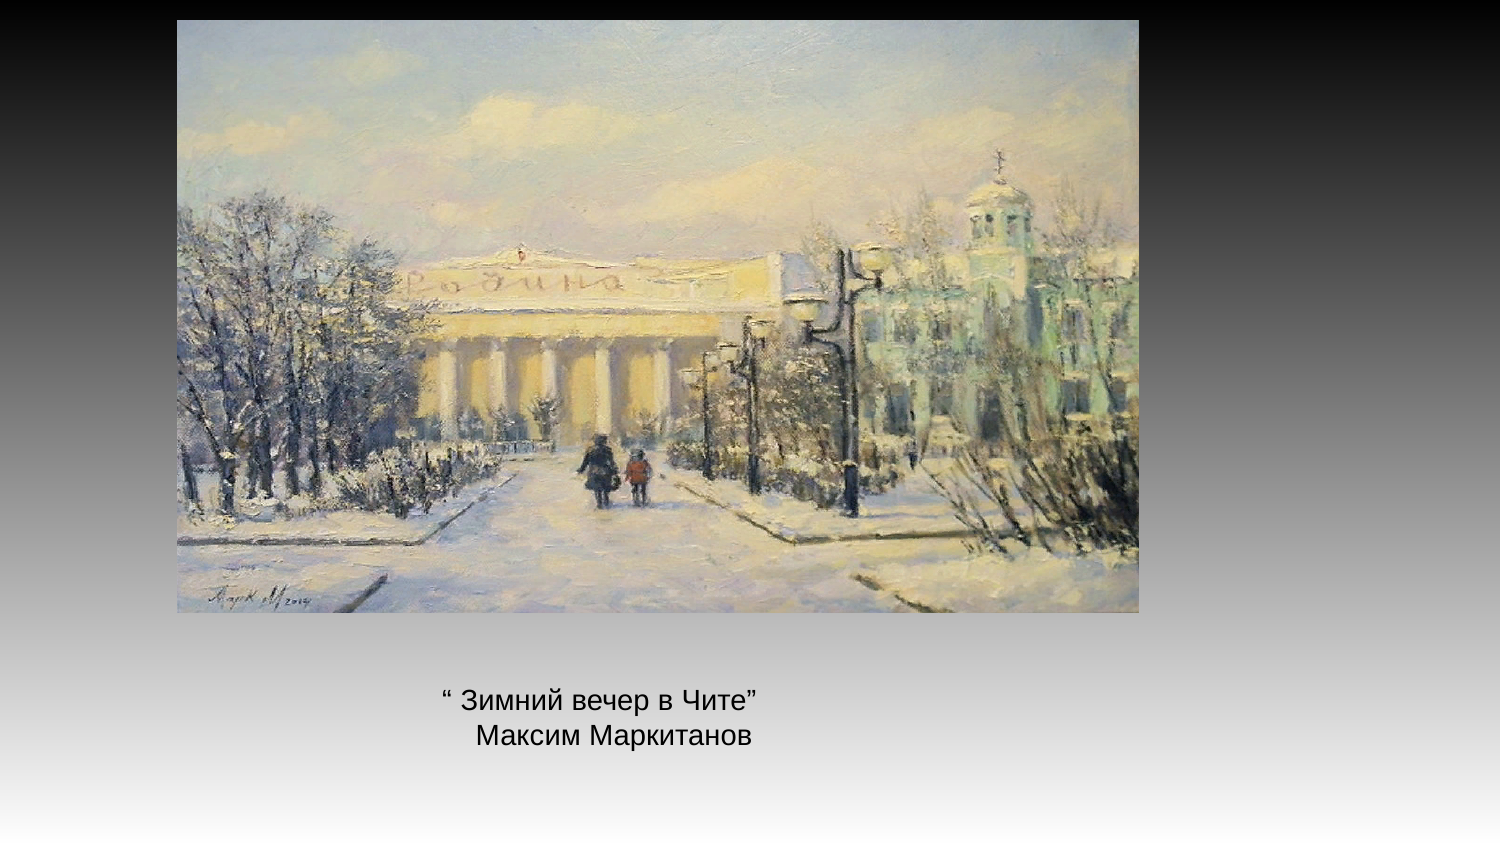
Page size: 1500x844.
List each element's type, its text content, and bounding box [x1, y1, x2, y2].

text_box “ Зимний вечер в Чите” Максим Маркитанов [138, 666, 1139, 767]
picture [177, 20, 1139, 613]
